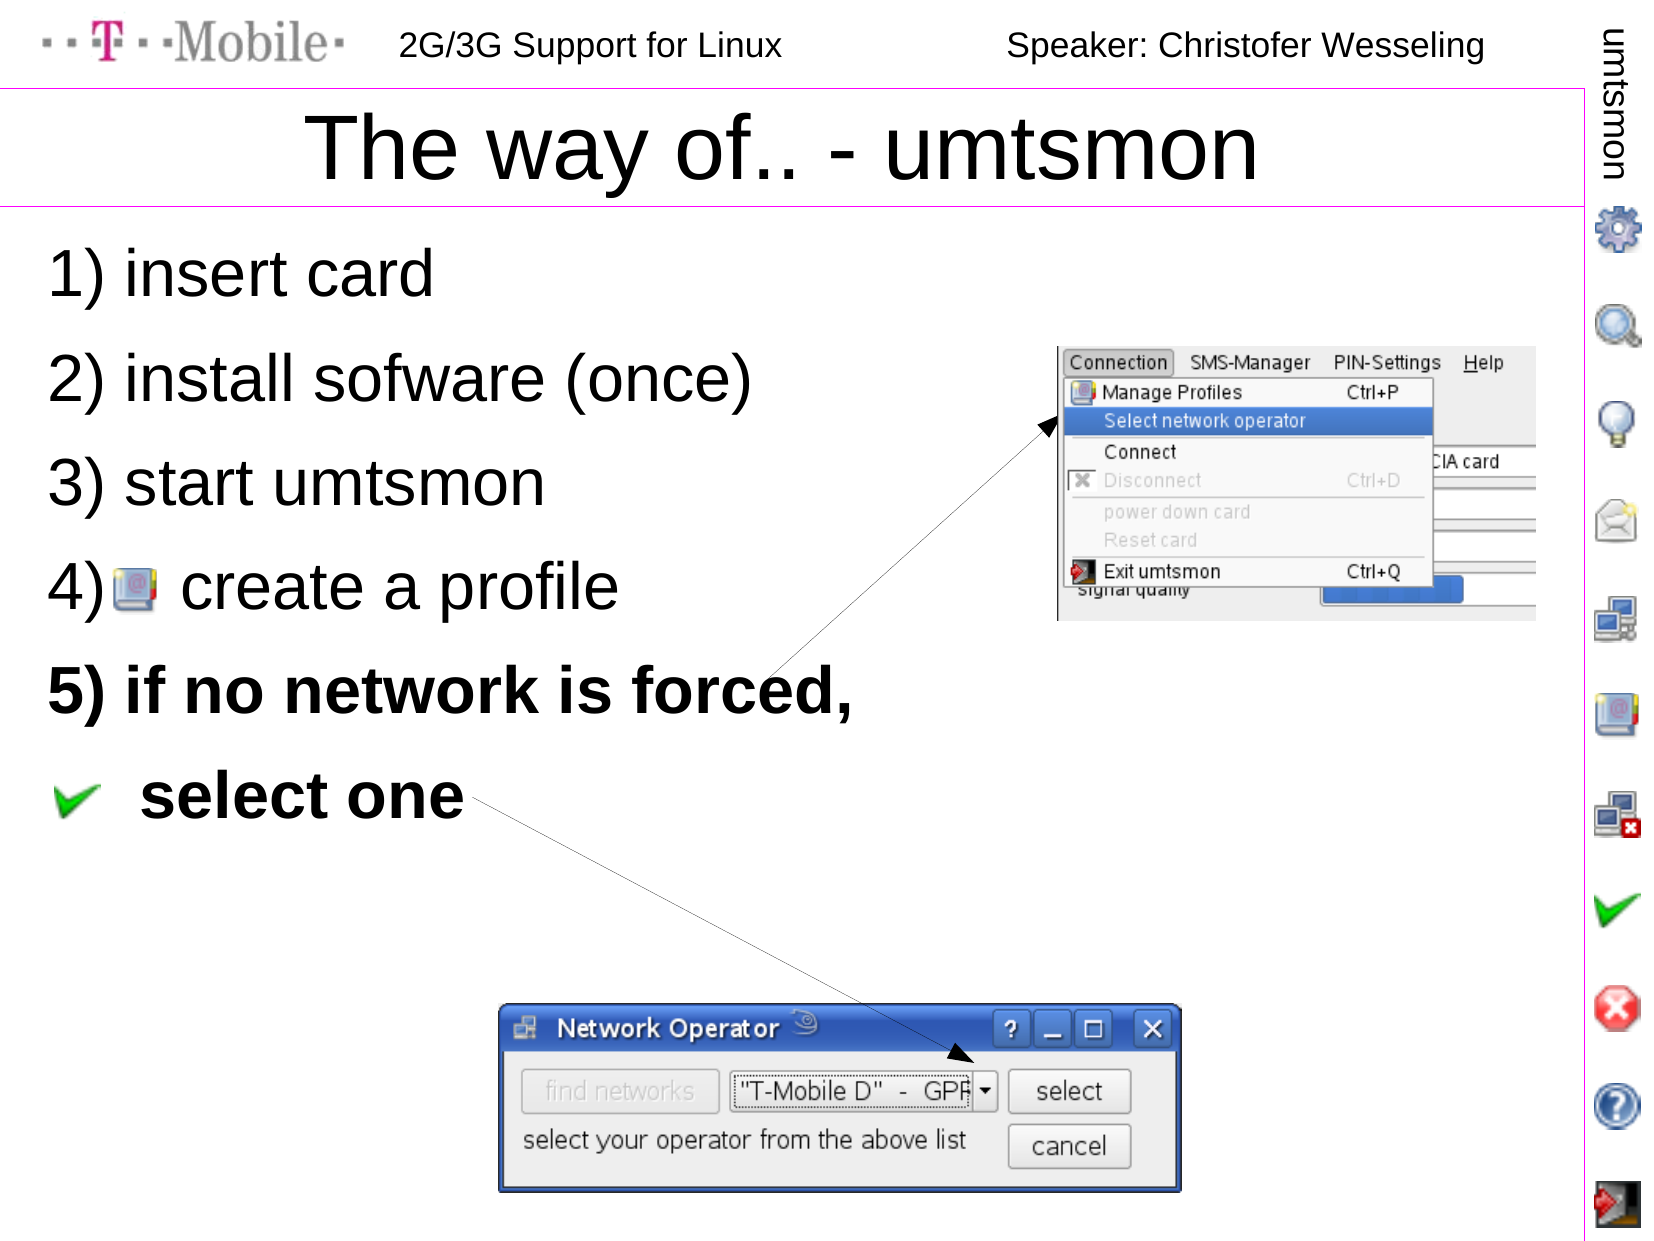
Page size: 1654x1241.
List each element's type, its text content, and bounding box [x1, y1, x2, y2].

picture [1595, 206, 1642, 253]
picture [1594, 693, 1641, 740]
picture [1594, 888, 1641, 935]
picture [1594, 985, 1641, 1032]
picture [1594, 1083, 1641, 1130]
picture [498, 1003, 1182, 1193]
picture [1594, 791, 1641, 838]
picture [112, 568, 159, 615]
picture [1595, 304, 1642, 351]
picture [1057, 346, 1536, 621]
picture [1594, 499, 1641, 546]
list 1) insert card 2) install sofware (once) 3) start umtsmon 4) create a profile 5) if no network is forced, select one [29, 236, 1536, 1211]
picture [11, 6, 365, 77]
title The way of.. - umtsmon [0, 90, 1565, 205]
picture [1594, 1181, 1641, 1228]
picture [54, 779, 101, 826]
picture [1594, 401, 1641, 448]
picture [1594, 596, 1641, 643]
